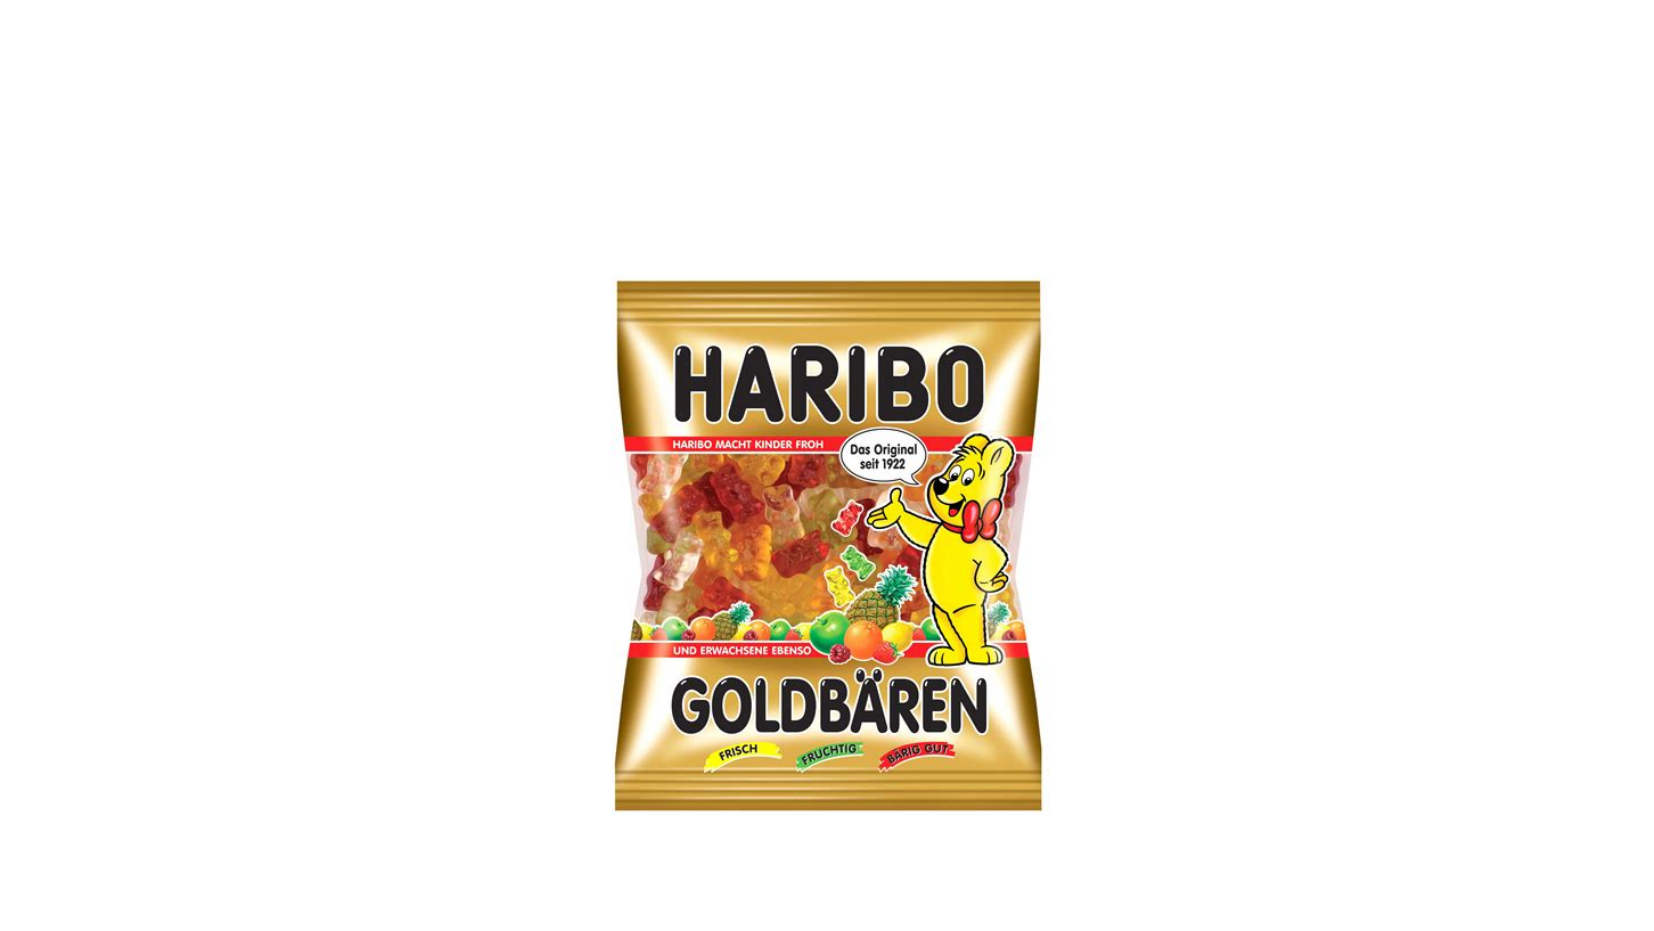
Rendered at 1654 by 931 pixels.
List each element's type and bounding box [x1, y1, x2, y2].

picture [557, 275, 1097, 815]
